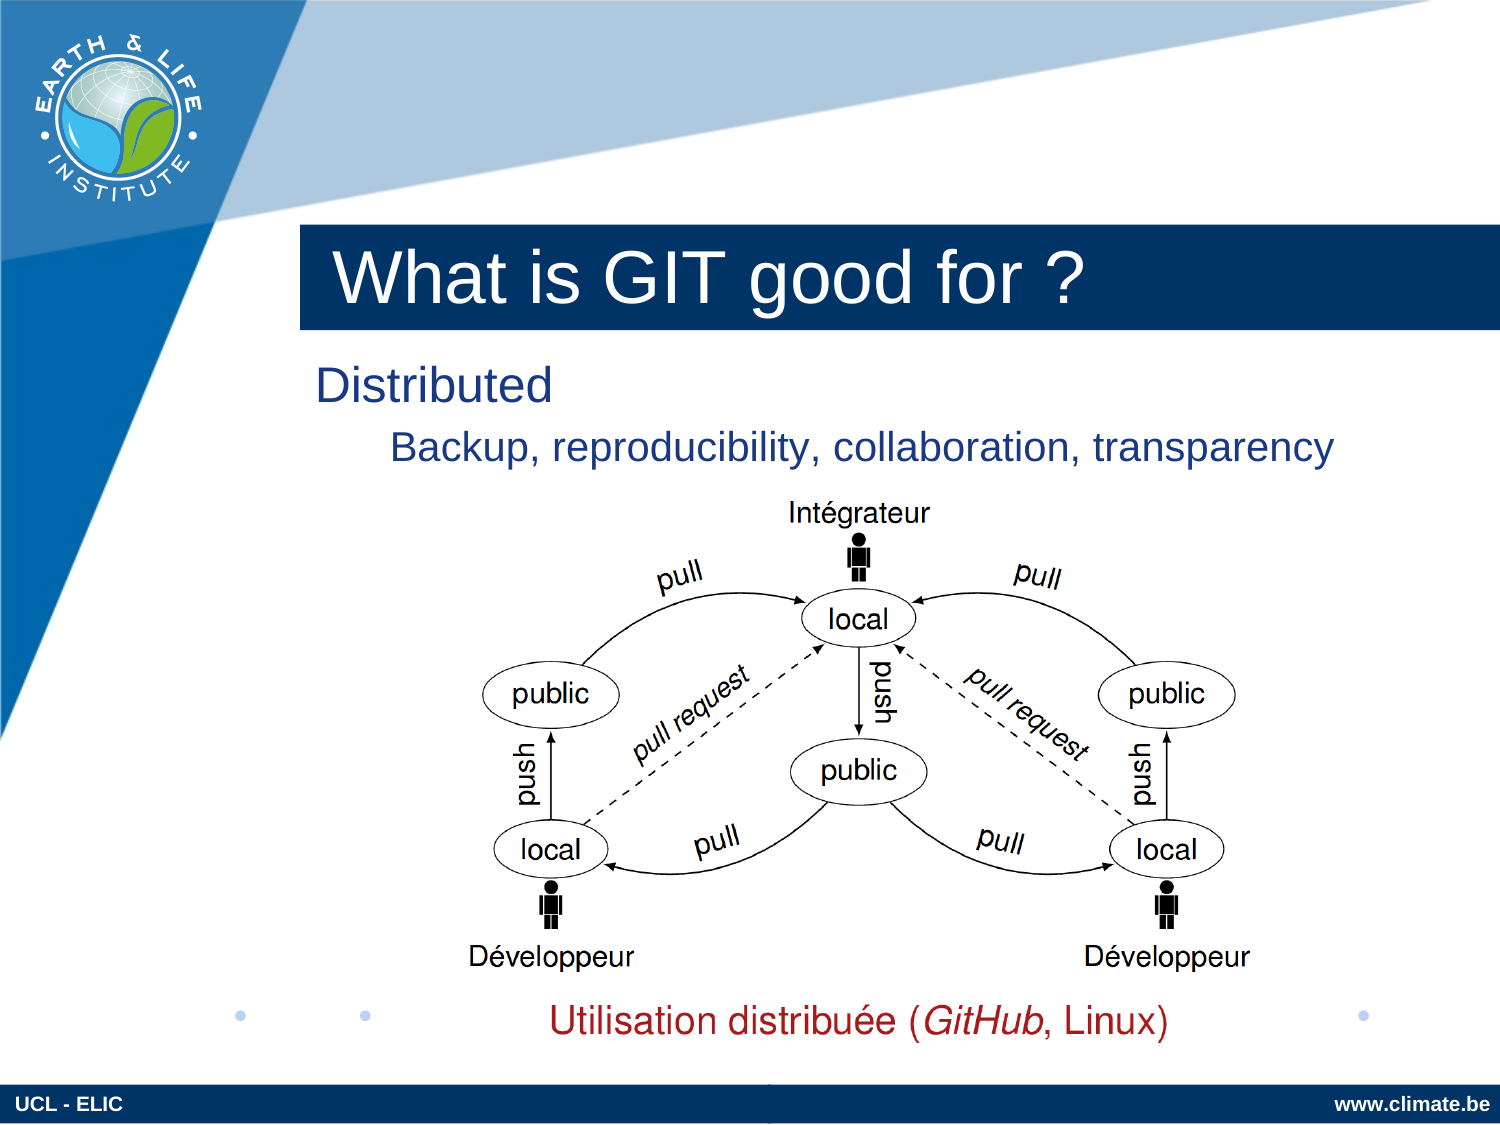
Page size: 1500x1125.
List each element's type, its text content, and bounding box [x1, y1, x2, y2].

picture [396, 472, 1329, 1083]
picture [0, 0, 1500, 842]
list Distributed Backup, reproducibility, collaboration, transparency [299, 350, 1475, 1013]
title What is GIT good for ? [300, 224, 1500, 331]
